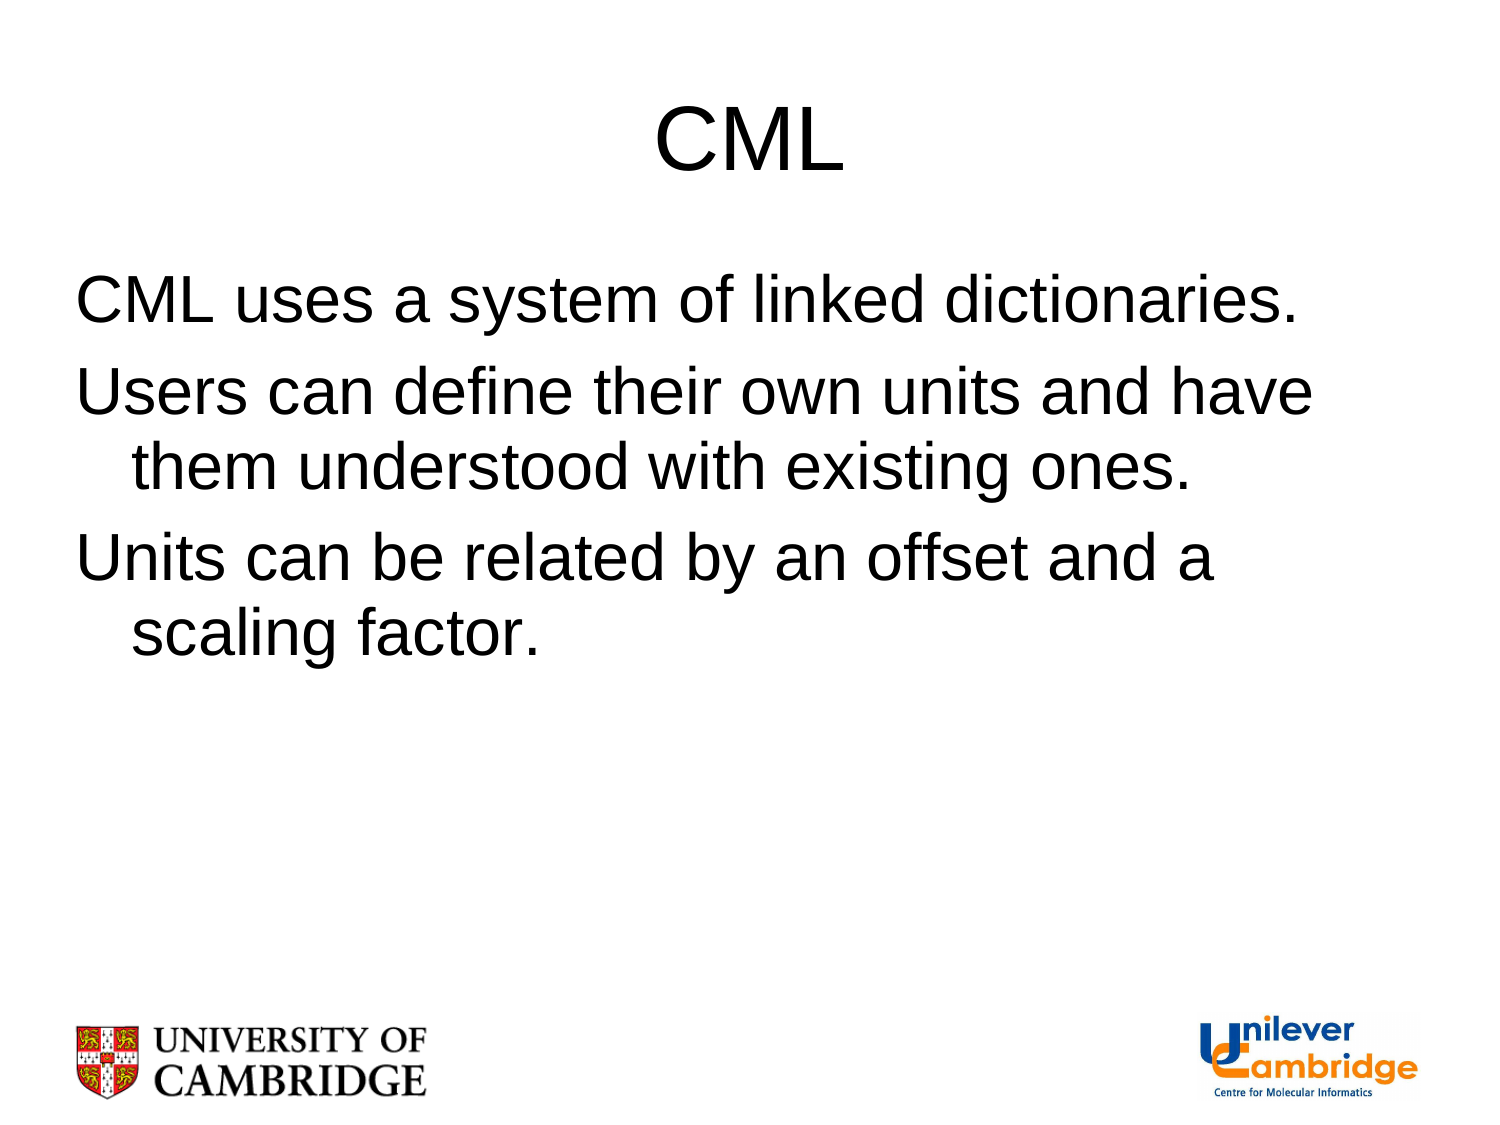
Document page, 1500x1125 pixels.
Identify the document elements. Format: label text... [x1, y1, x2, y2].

picture [1197, 1012, 1421, 1101]
title CML [75, 45, 1426, 233]
list CML uses a system of linked dictionaries. Users can define their own units and have them understood with existing ones. Units can be related by an offset and a scaling factor. [75, 262, 1426, 1006]
picture [62, 1012, 438, 1105]
